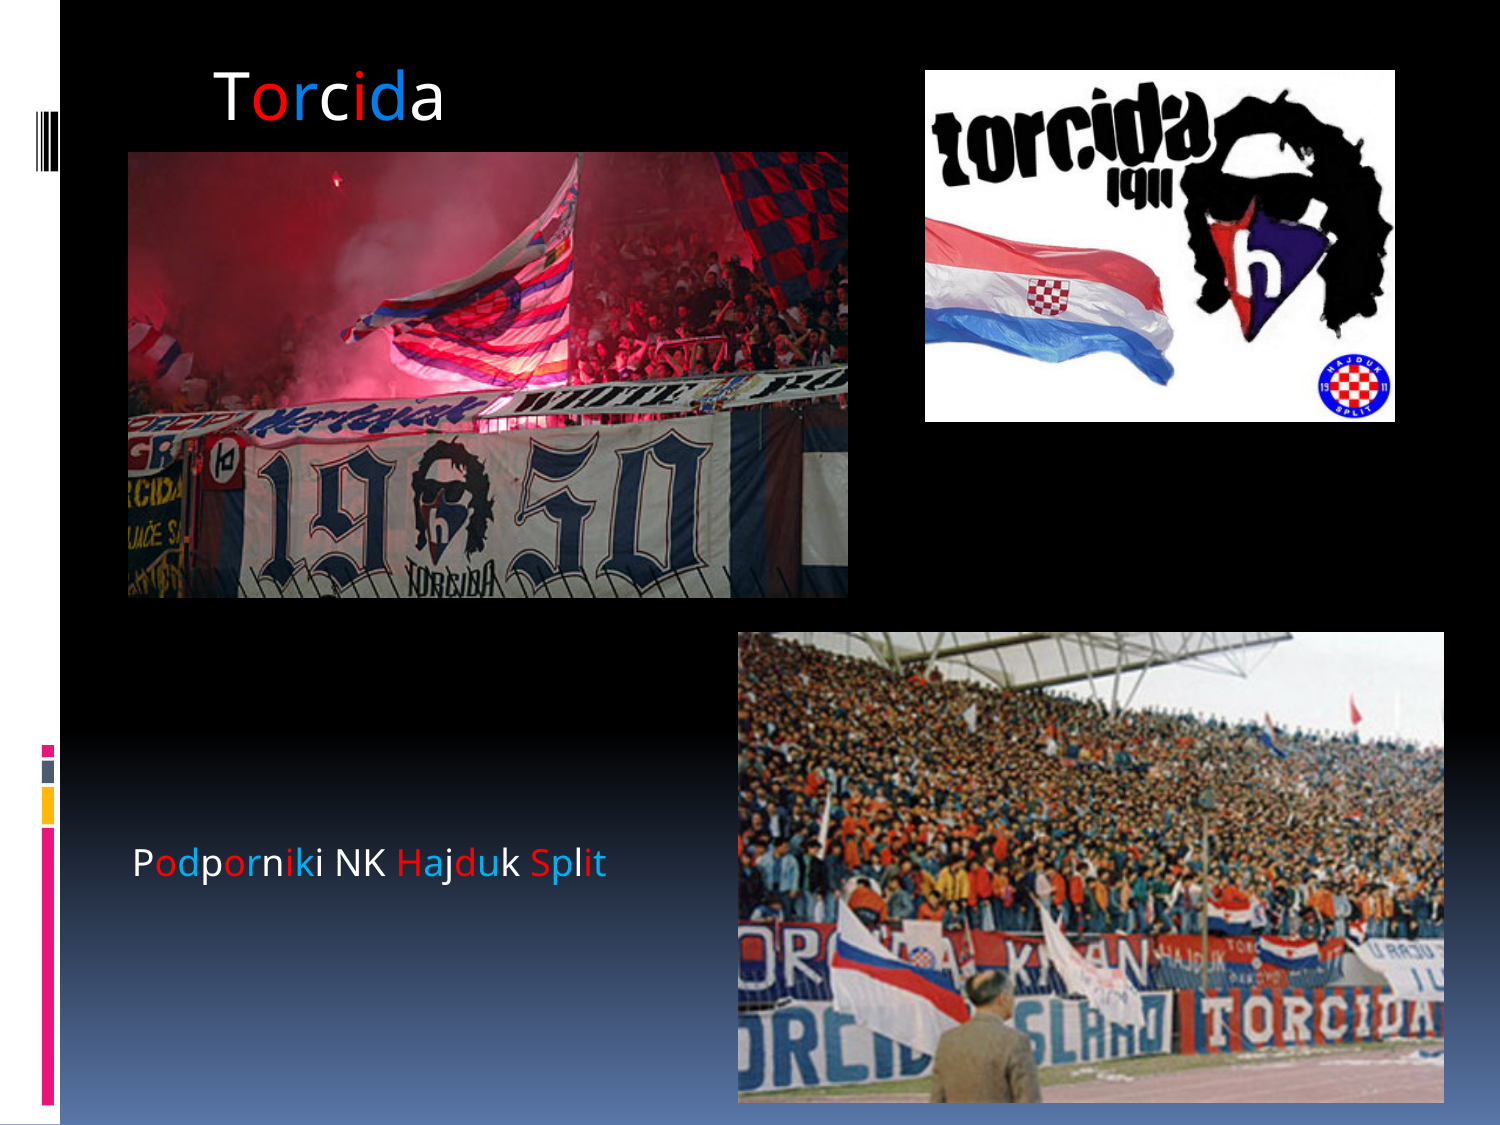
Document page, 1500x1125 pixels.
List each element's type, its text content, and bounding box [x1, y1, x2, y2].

picture [925, 70, 1395, 422]
text_box Torcida [199, 46, 575, 142]
picture [128, 152, 848, 598]
text_box Podporniki NK Hajduk Split [117, 831, 657, 892]
picture [738, 632, 1444, 1103]
